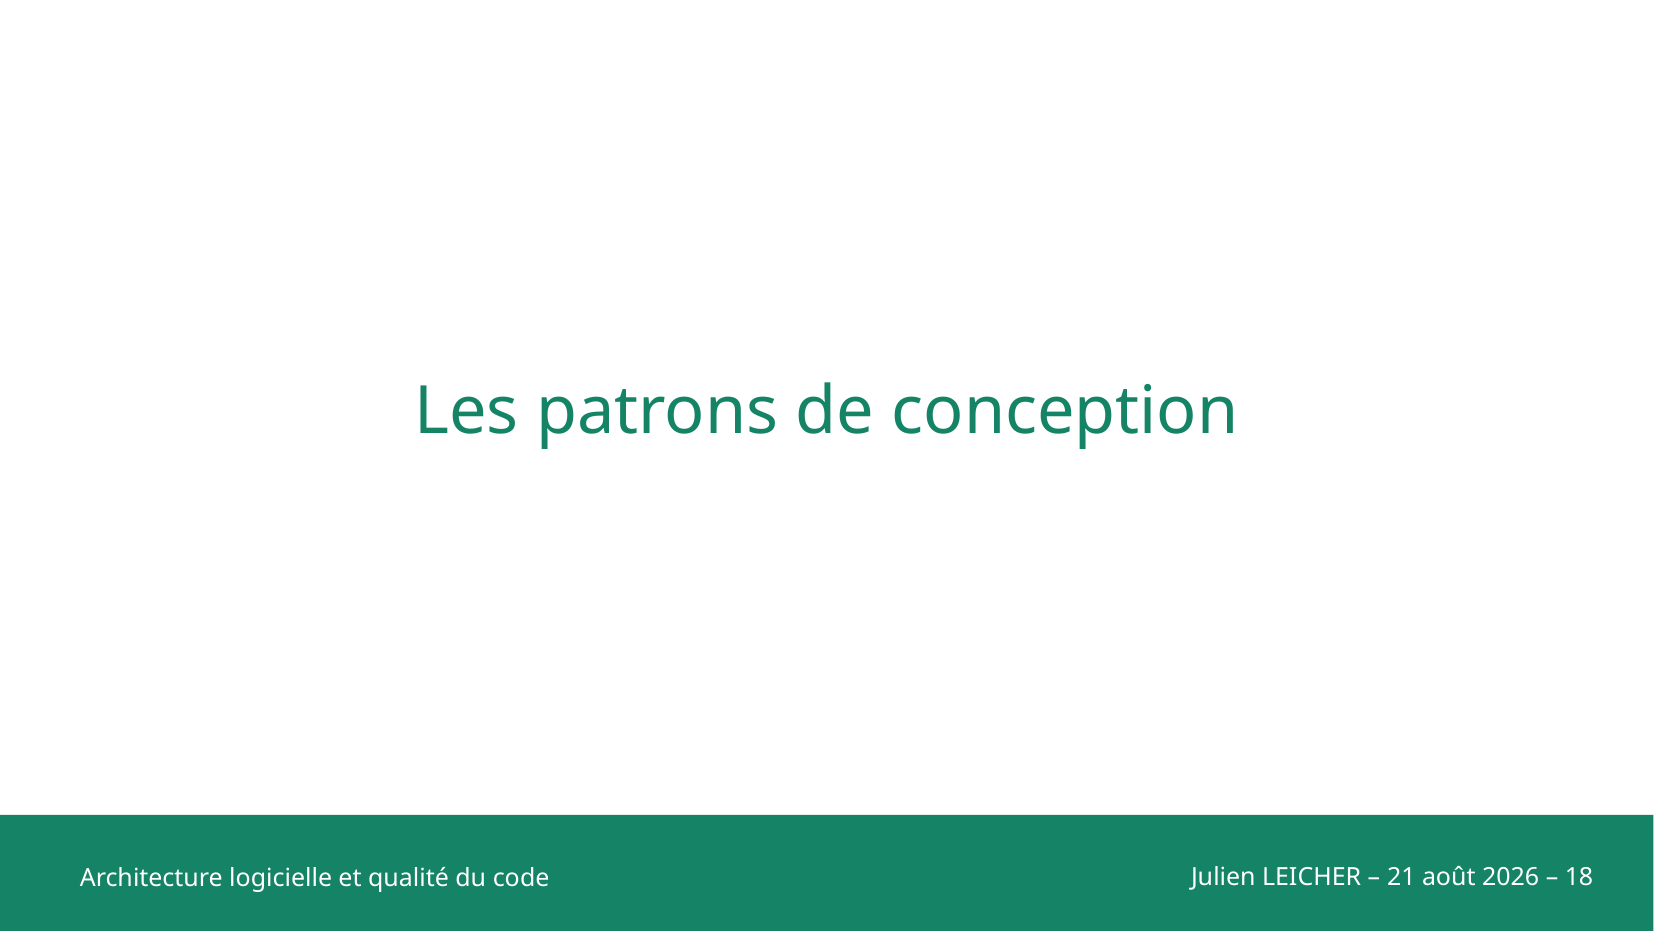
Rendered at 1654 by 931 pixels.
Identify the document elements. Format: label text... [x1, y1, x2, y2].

text_box Architecture logicielle et qualité du code [64, 852, 798, 898]
text_box Julien LEICHER – 18 mars 2022 – <number> [0, 814, 1654, 931]
text_box Les patrons de conception [0, 0, 1654, 814]
